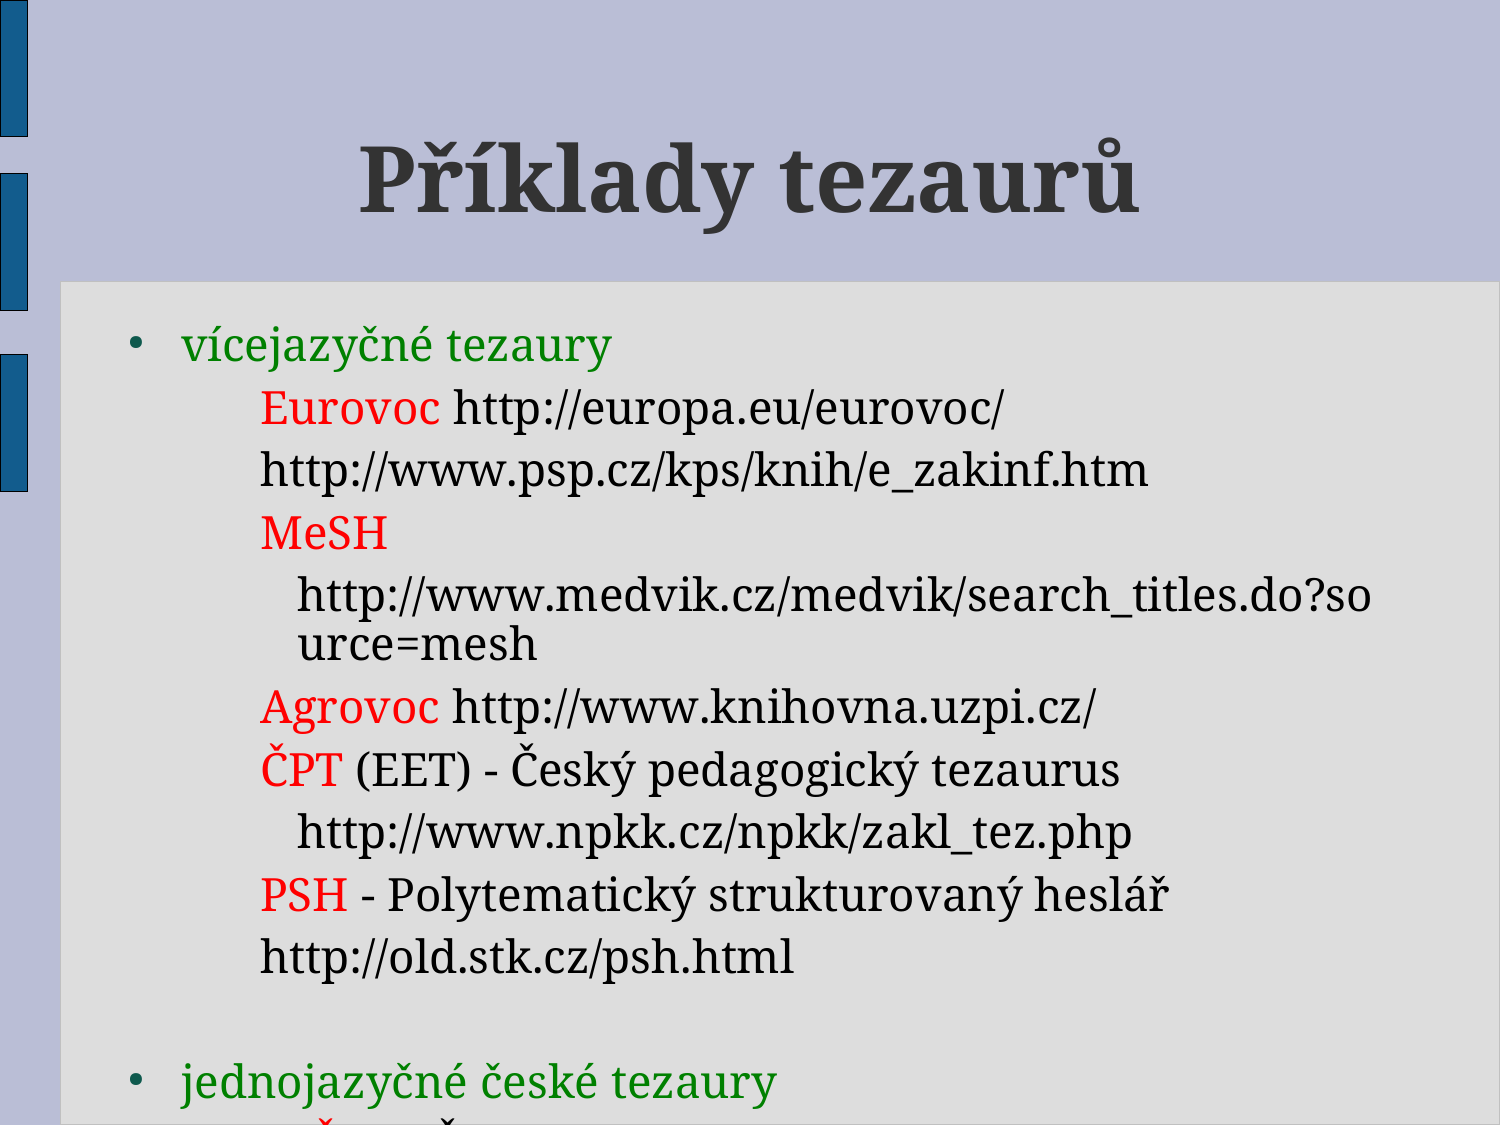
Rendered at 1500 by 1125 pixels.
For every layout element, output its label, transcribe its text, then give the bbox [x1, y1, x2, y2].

list vícejazyčné tezaury Eurovoc http://europa.eu/eurovoc/ http://www.psp.cz/kps/knih/e_zakinf.htm MeSH http://www.medvik.cz/medvik/search_titles.do?source=mesh Agrovoc http://www.knihovna.uzpi.cz/ ČPT (EET) - Český pedagogický tezaurus http://www.npkk.cz/npkk/zakl_tez.php PSH - Polytematický strukturovaný heslář http://old.stk.cz/psh.html jednojazyčné české tezaury např. ČTT - Český teologický tezaurus http://www.etf.cuni.cz/~library/infoctt.html [110, 312, 1392, 1042]
title Příklady tezaurů [110, 90, 1392, 264]
